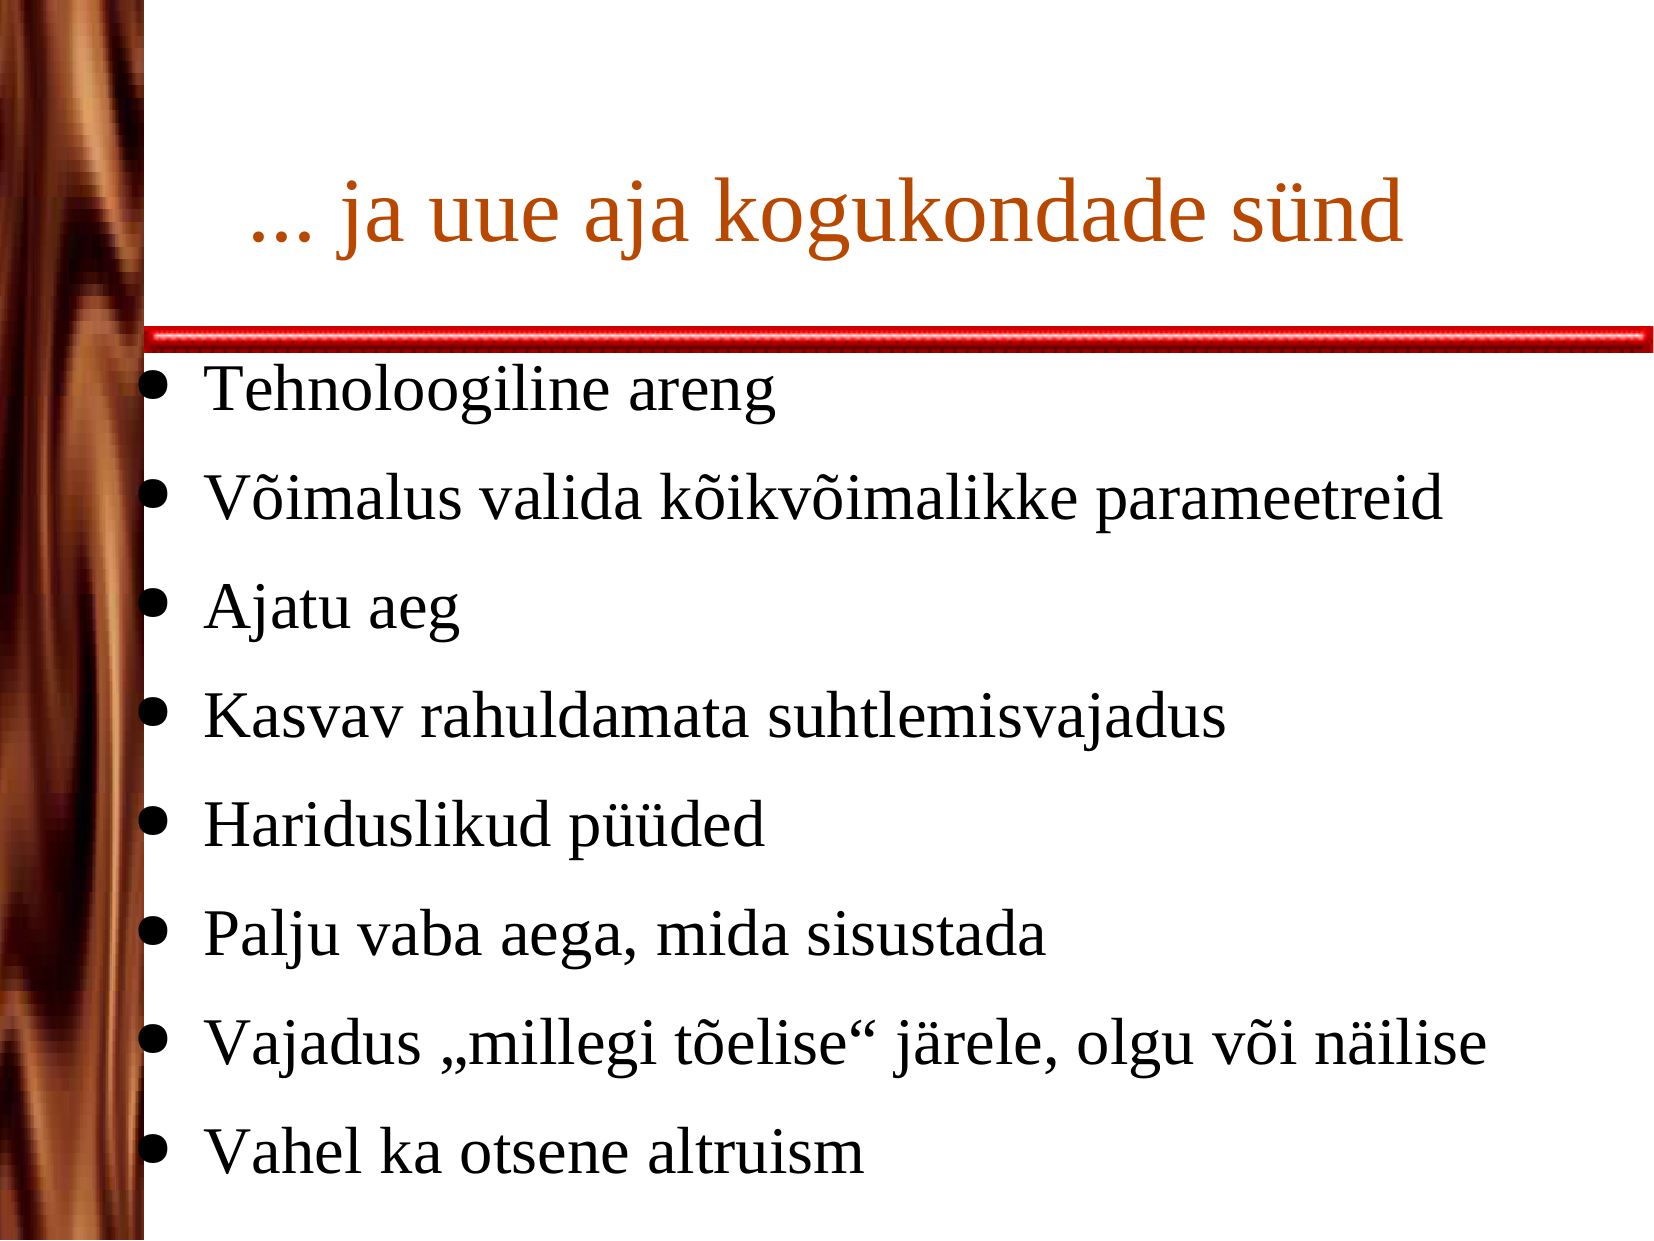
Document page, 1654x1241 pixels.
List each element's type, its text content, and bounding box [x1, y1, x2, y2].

list Tehnoloogiline areng Võimalus valida kõikvõimalikke parameetreid Ajatu aeg Kasvav rahuldamata suhtlemisvajadus Hariduslikud püüded Palju vaba aega, mida sisustada Vajadus „millegi tõelise“ järele, olgu või näilise Vahel ka otsene altruism [121, 344, 1533, 1183]
title ... ja uue aja kogukondade sünd [121, 100, 1533, 312]
picture [0, 0, 1654, 1240]
